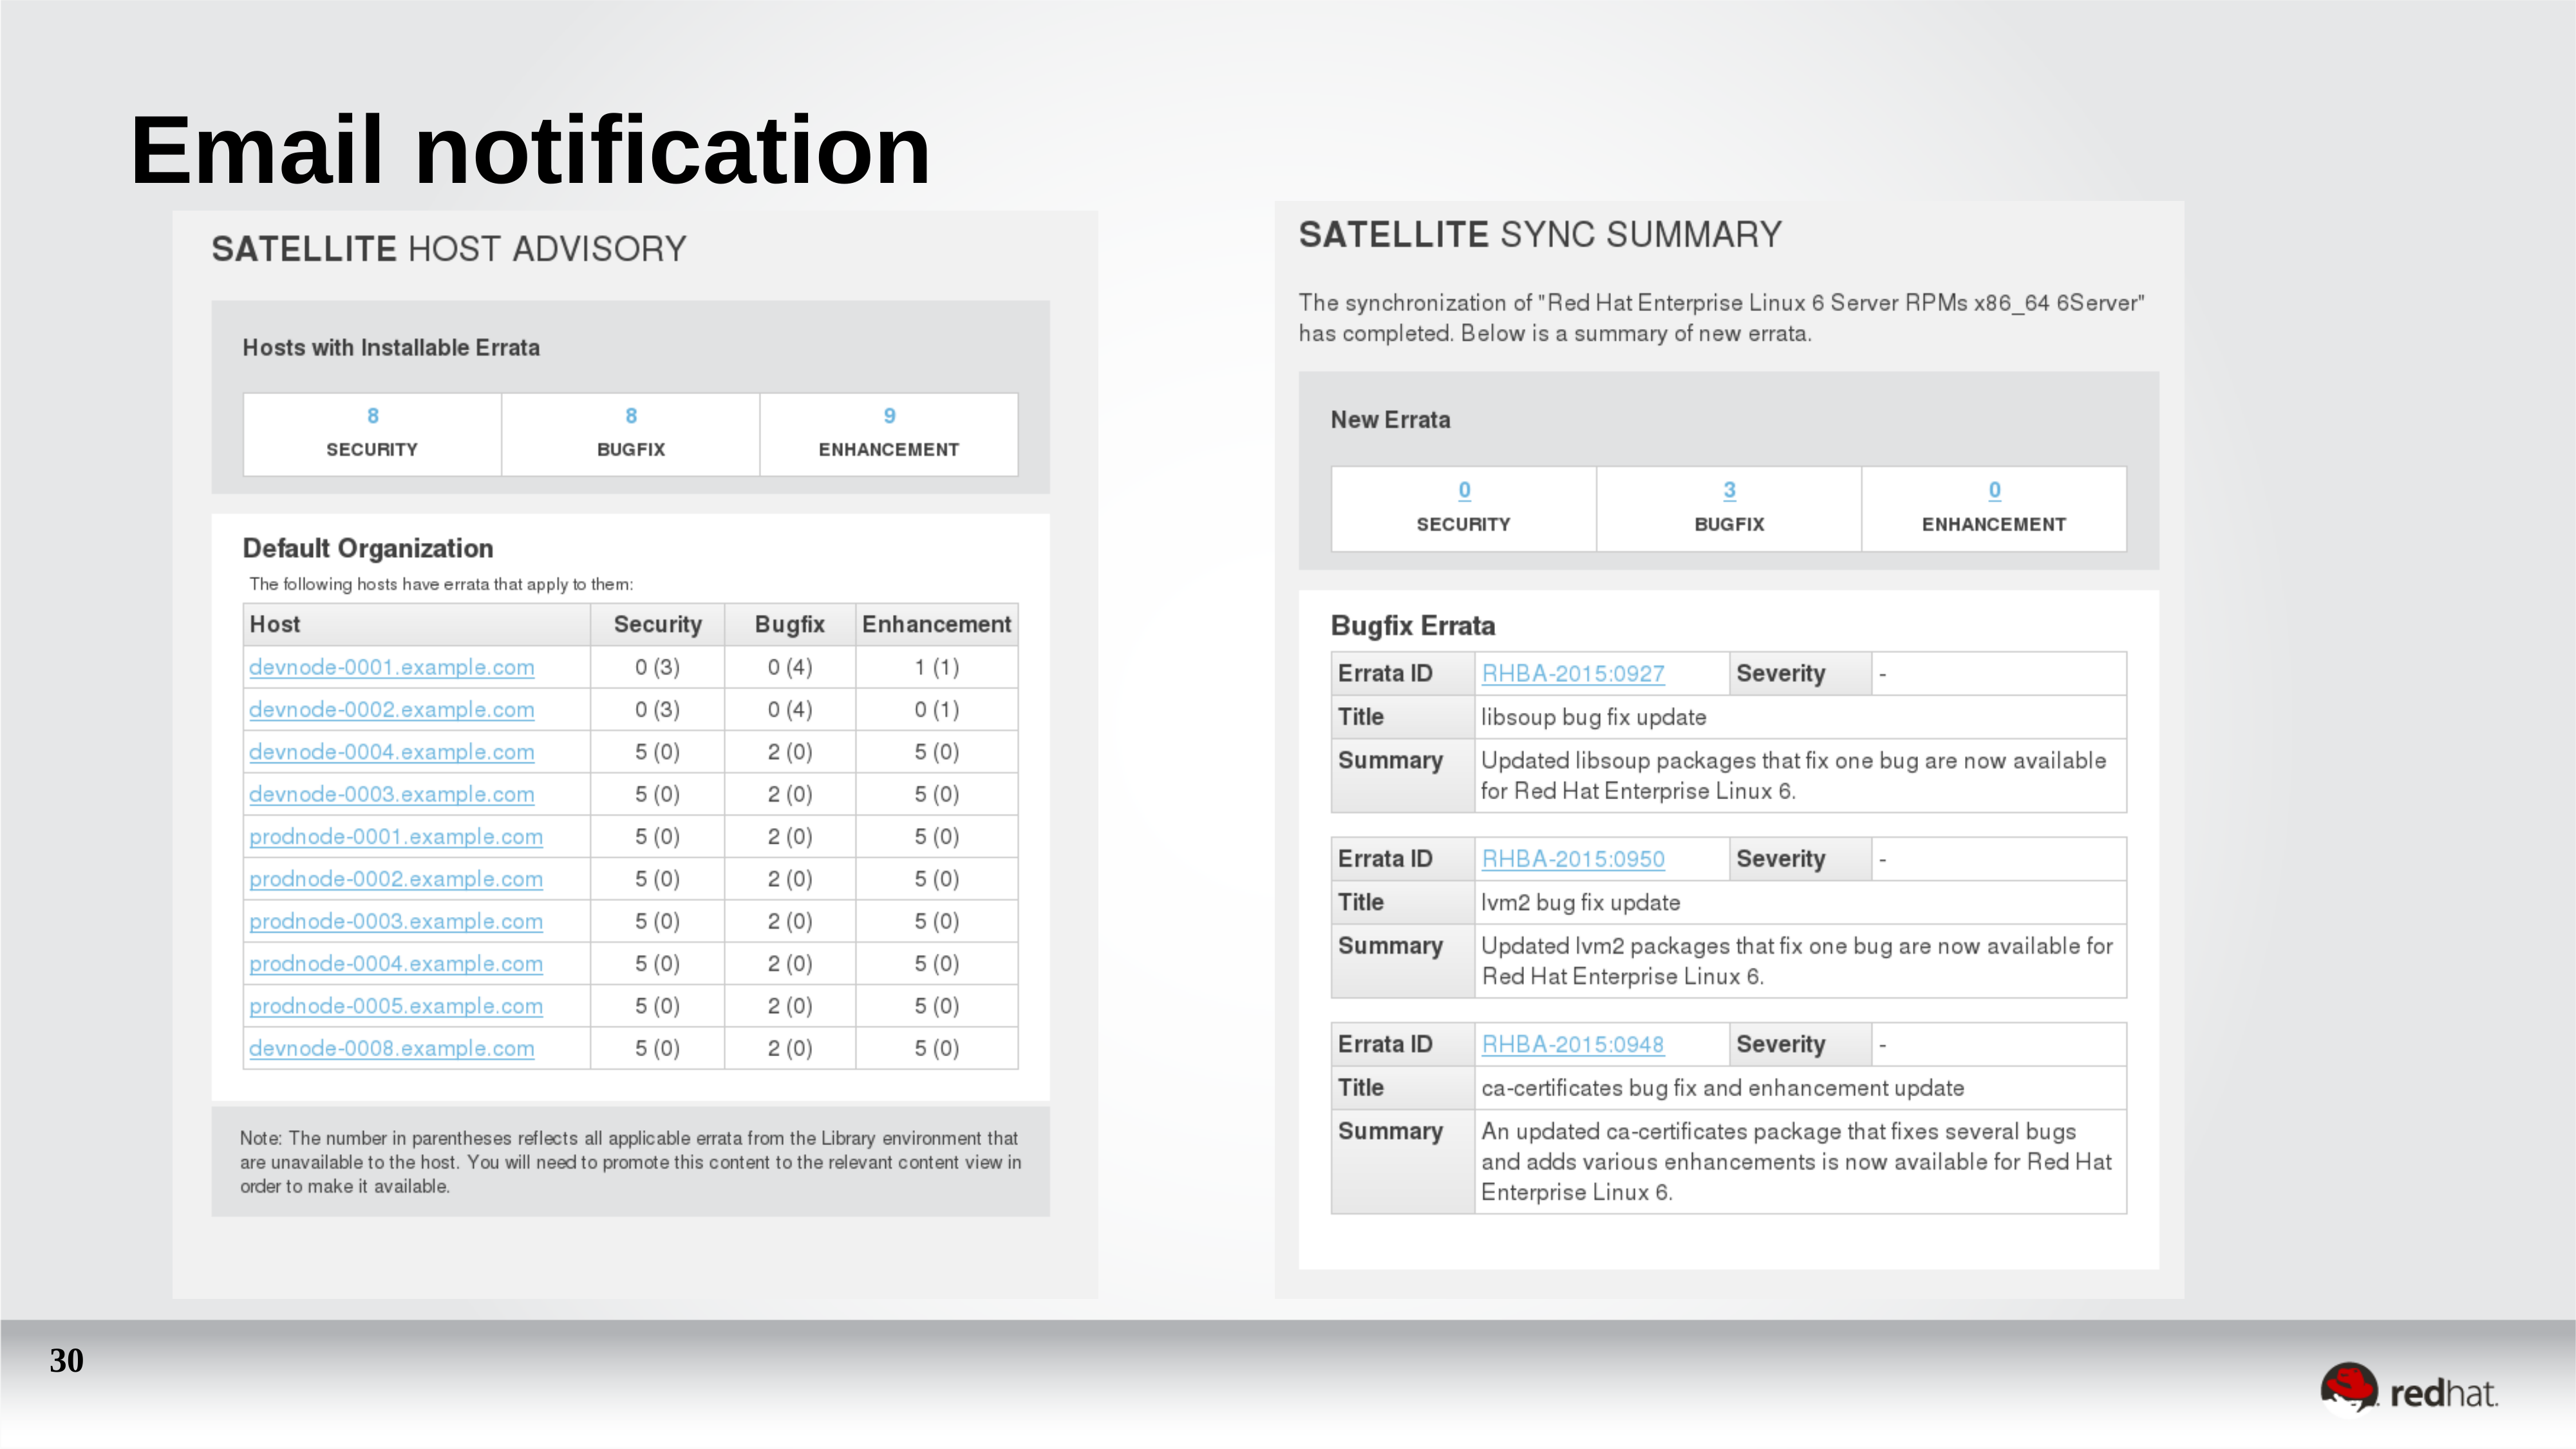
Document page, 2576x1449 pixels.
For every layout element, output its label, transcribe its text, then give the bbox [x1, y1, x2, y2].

picture [0, 0, 2576, 1449]
title Email notification [129, 57, 2447, 242]
